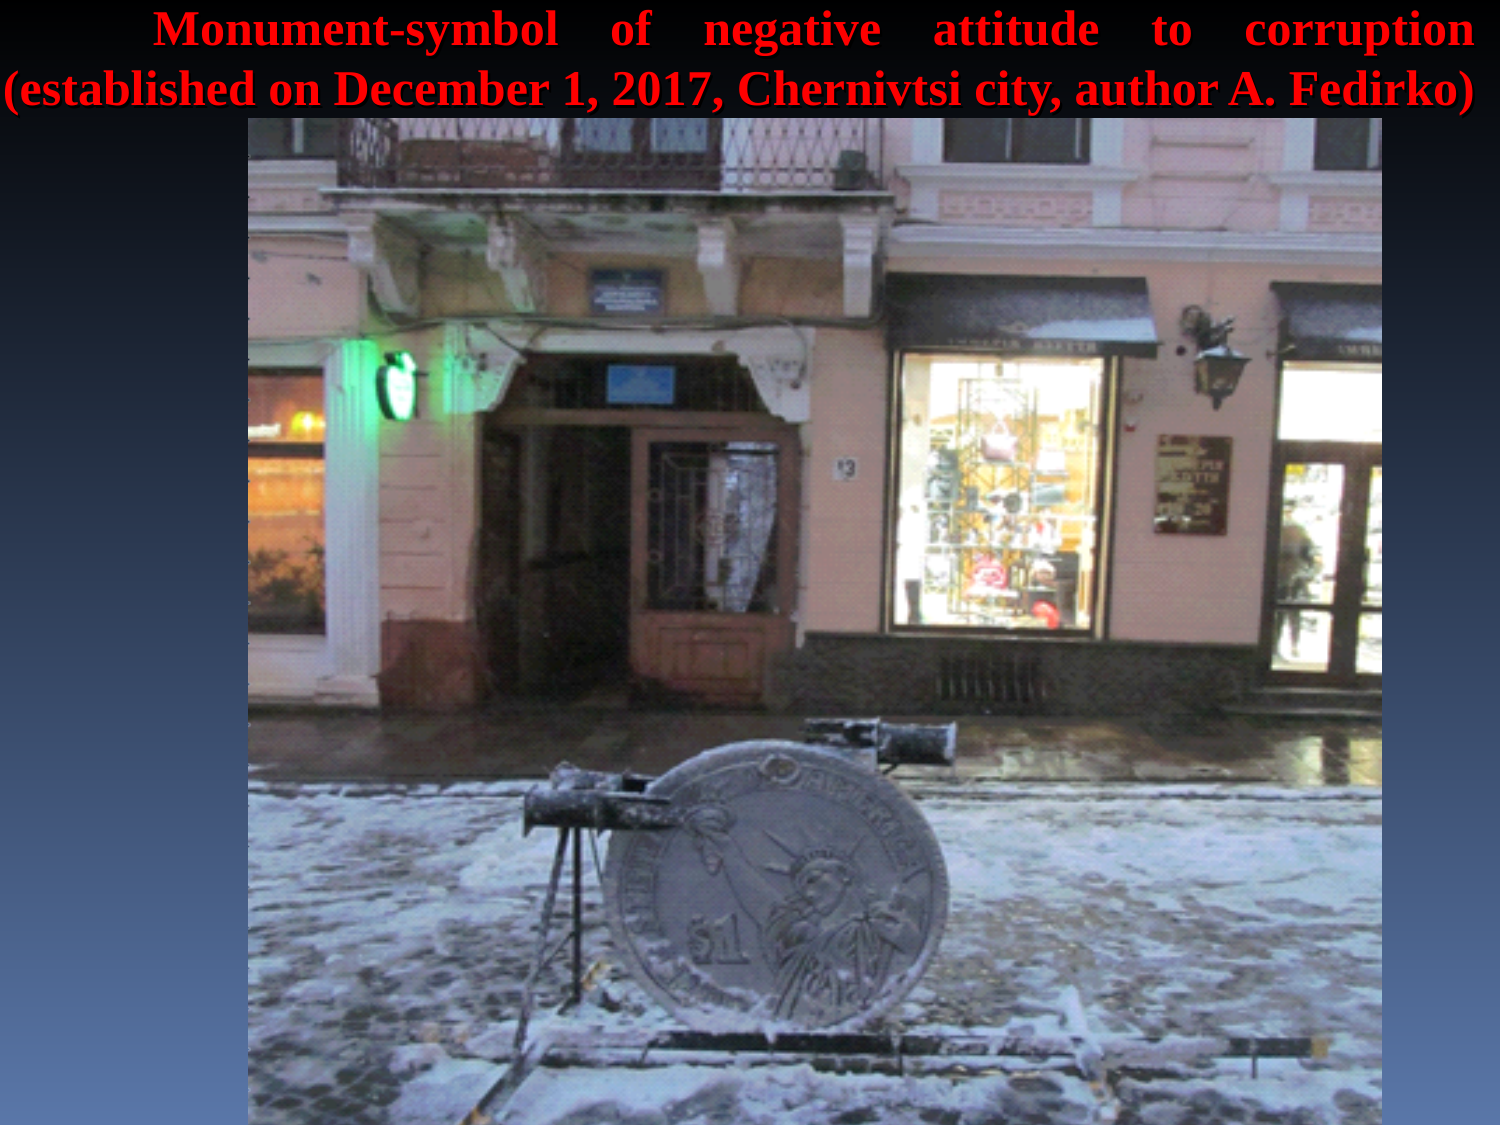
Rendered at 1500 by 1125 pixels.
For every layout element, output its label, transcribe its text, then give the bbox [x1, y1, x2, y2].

text_box Monument-symbol of negative attitude to corruption (established on December 1, 2017, Chernivtsi city, author A. Fedirko) [0, 0, 1500, 124]
picture [248, 118, 1382, 1125]
